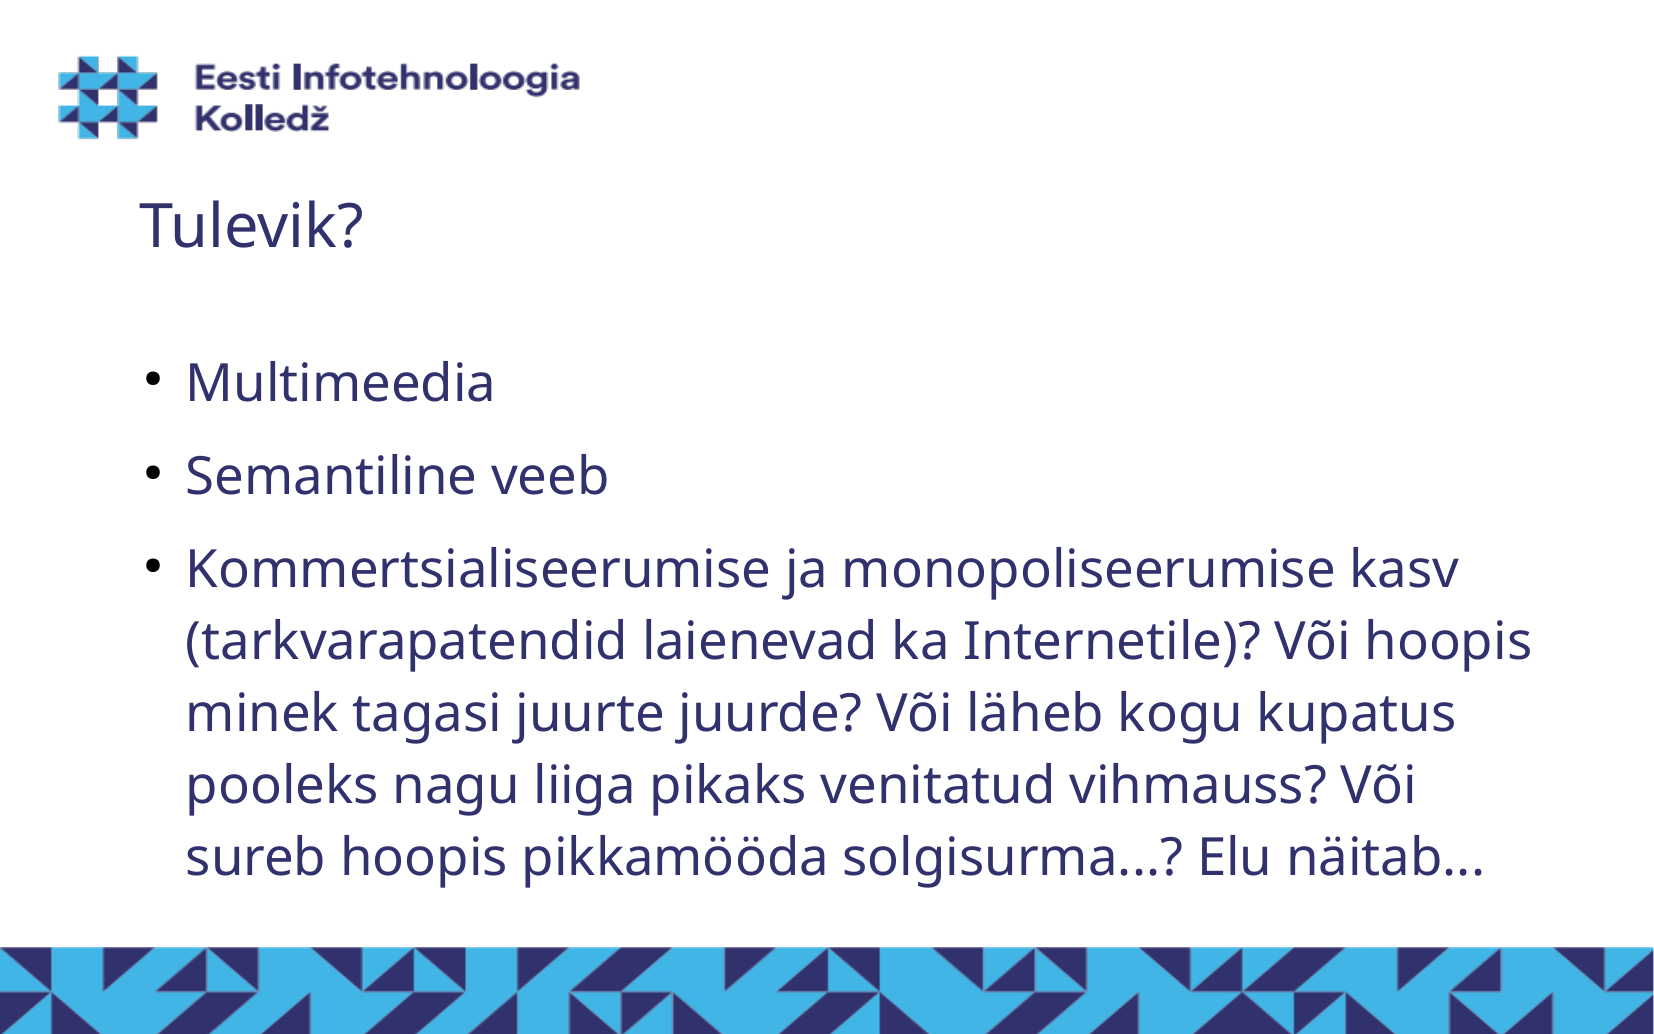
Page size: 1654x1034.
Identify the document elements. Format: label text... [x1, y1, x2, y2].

list Multimeedia Semantiline veeb Kommertsialiseerumise ja monopoliseerumise kasv (tarkvarapatendid laienevad ka Internetile)? Või hoopis minek tagasi juurte juurde? Või läheb kogu kupatus pooleks nagu liiga pikaks venitatud vihmauss? Või sureb hoopis pikkamööda solgisurma...? Elu näitab... [129, 344, 1548, 926]
title Tulevik? [139, 137, 1548, 310]
